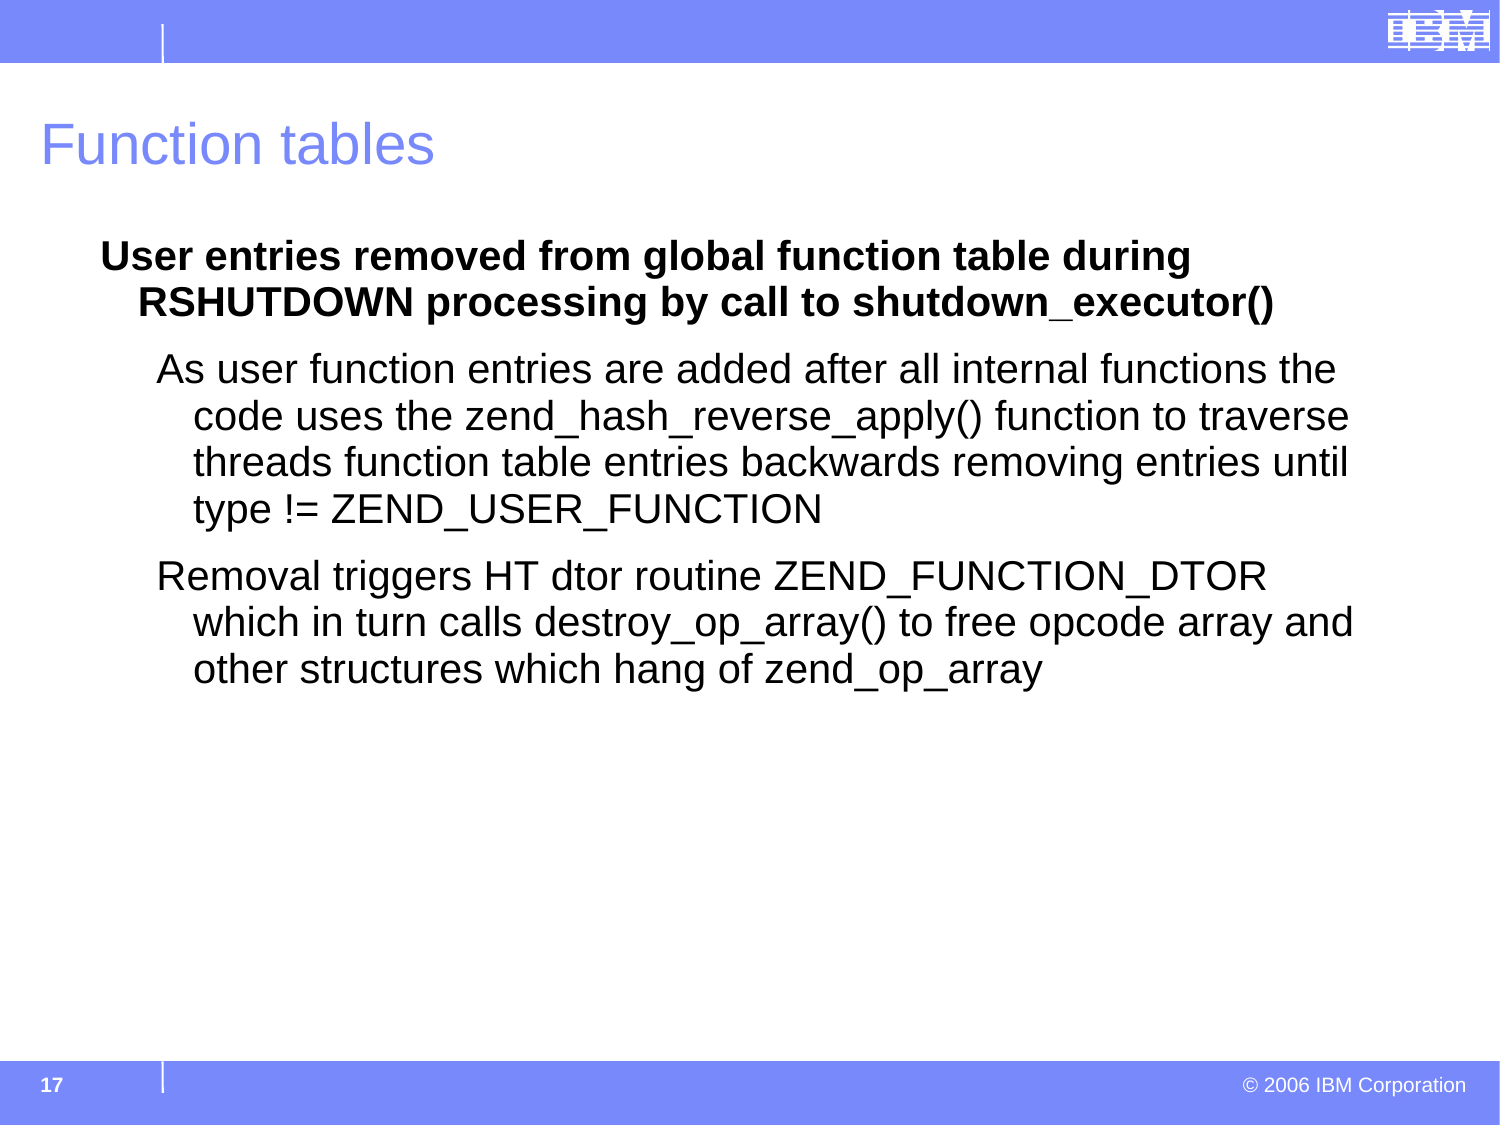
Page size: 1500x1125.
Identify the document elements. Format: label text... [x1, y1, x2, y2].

list User entries removed from global function table during RSHUTDOWN processing by call to shutdown_executor()‏ As user function entries are added after all internal functions the code uses the zend_hash_reverse_apply() function to traverse threads function table entries backwards removing entries until type != ZEND_USER_FUNCTION Removal triggers HT dtor routine ZEND_FUNCTION_DTOR which in turn calls destroy_op_array() to free opcode array and other structures which hang of zend_op_array [85, 224, 1403, 1026]
title Function tables [25, 82, 1378, 184]
